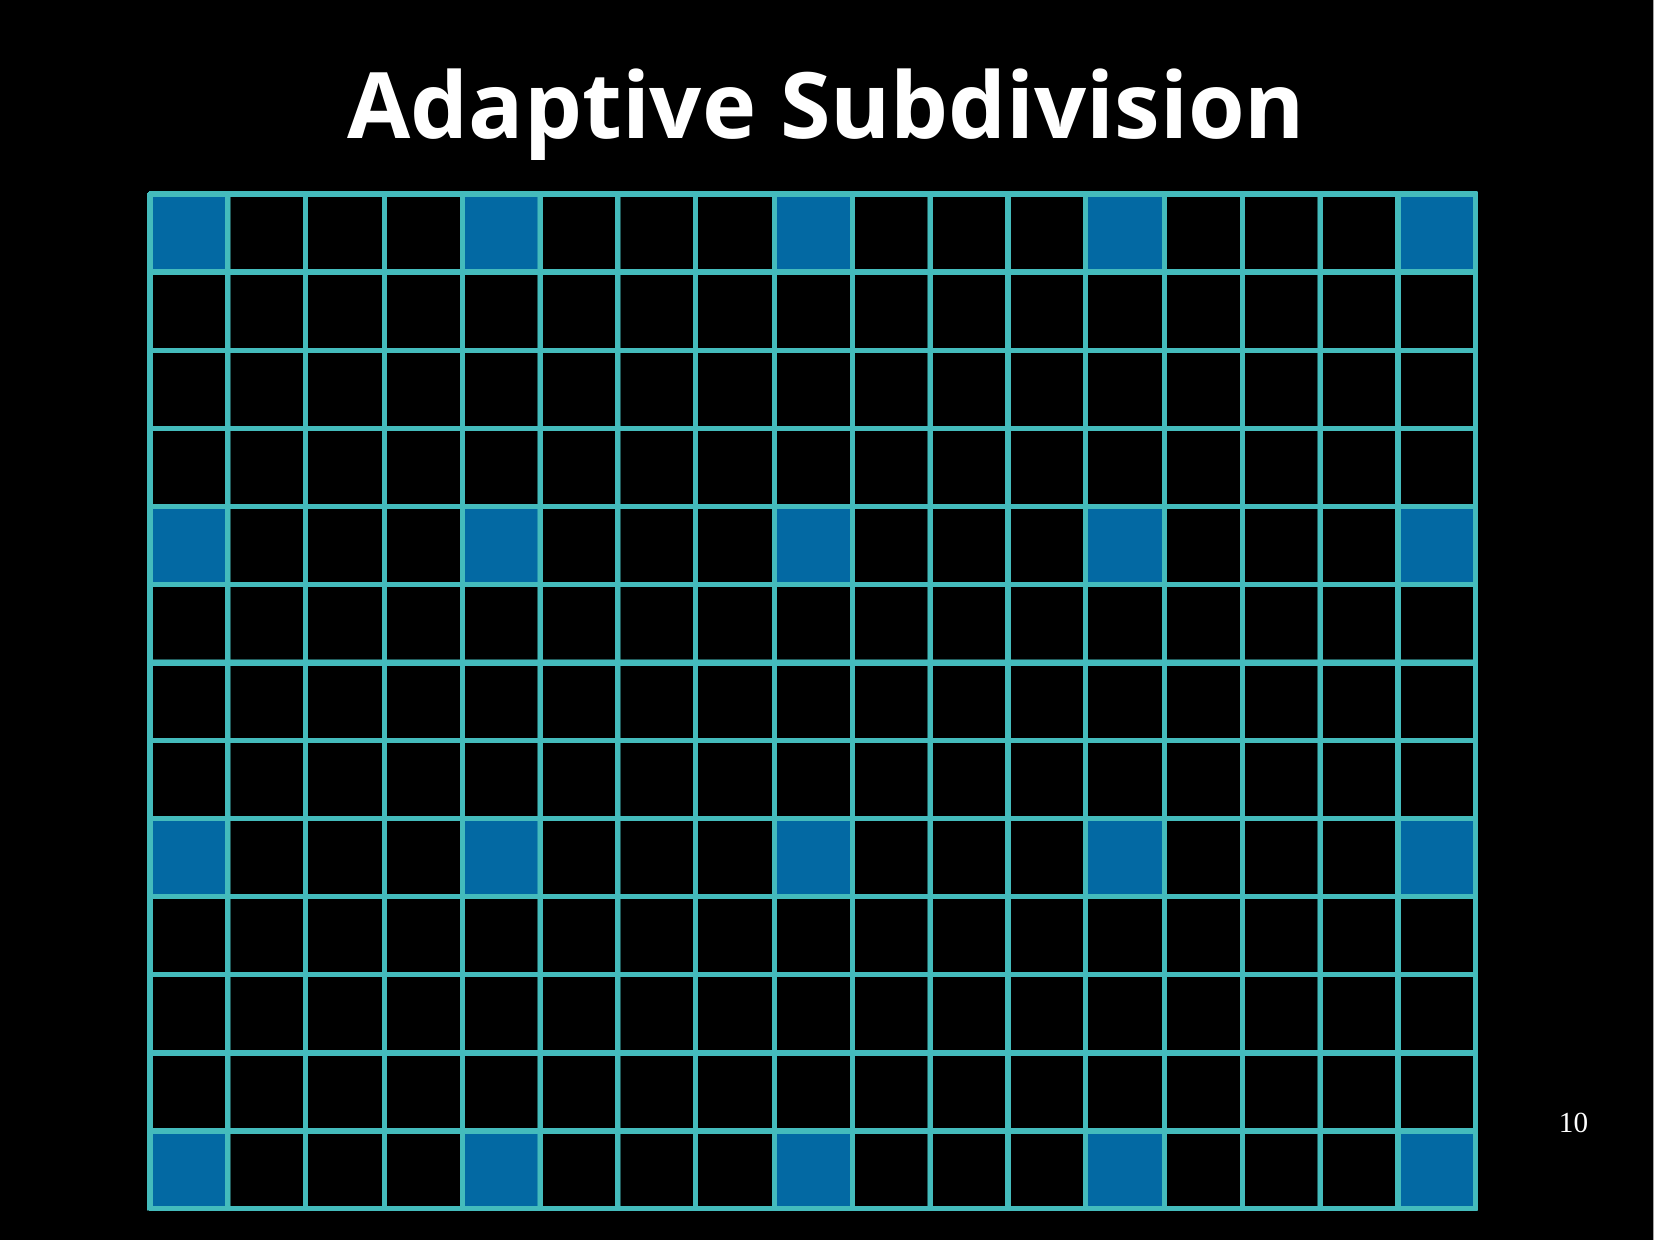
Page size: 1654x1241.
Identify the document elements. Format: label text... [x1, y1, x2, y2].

title Adaptive Subdivision [0, 0, 1654, 207]
picture [147, 191, 1478, 1211]
